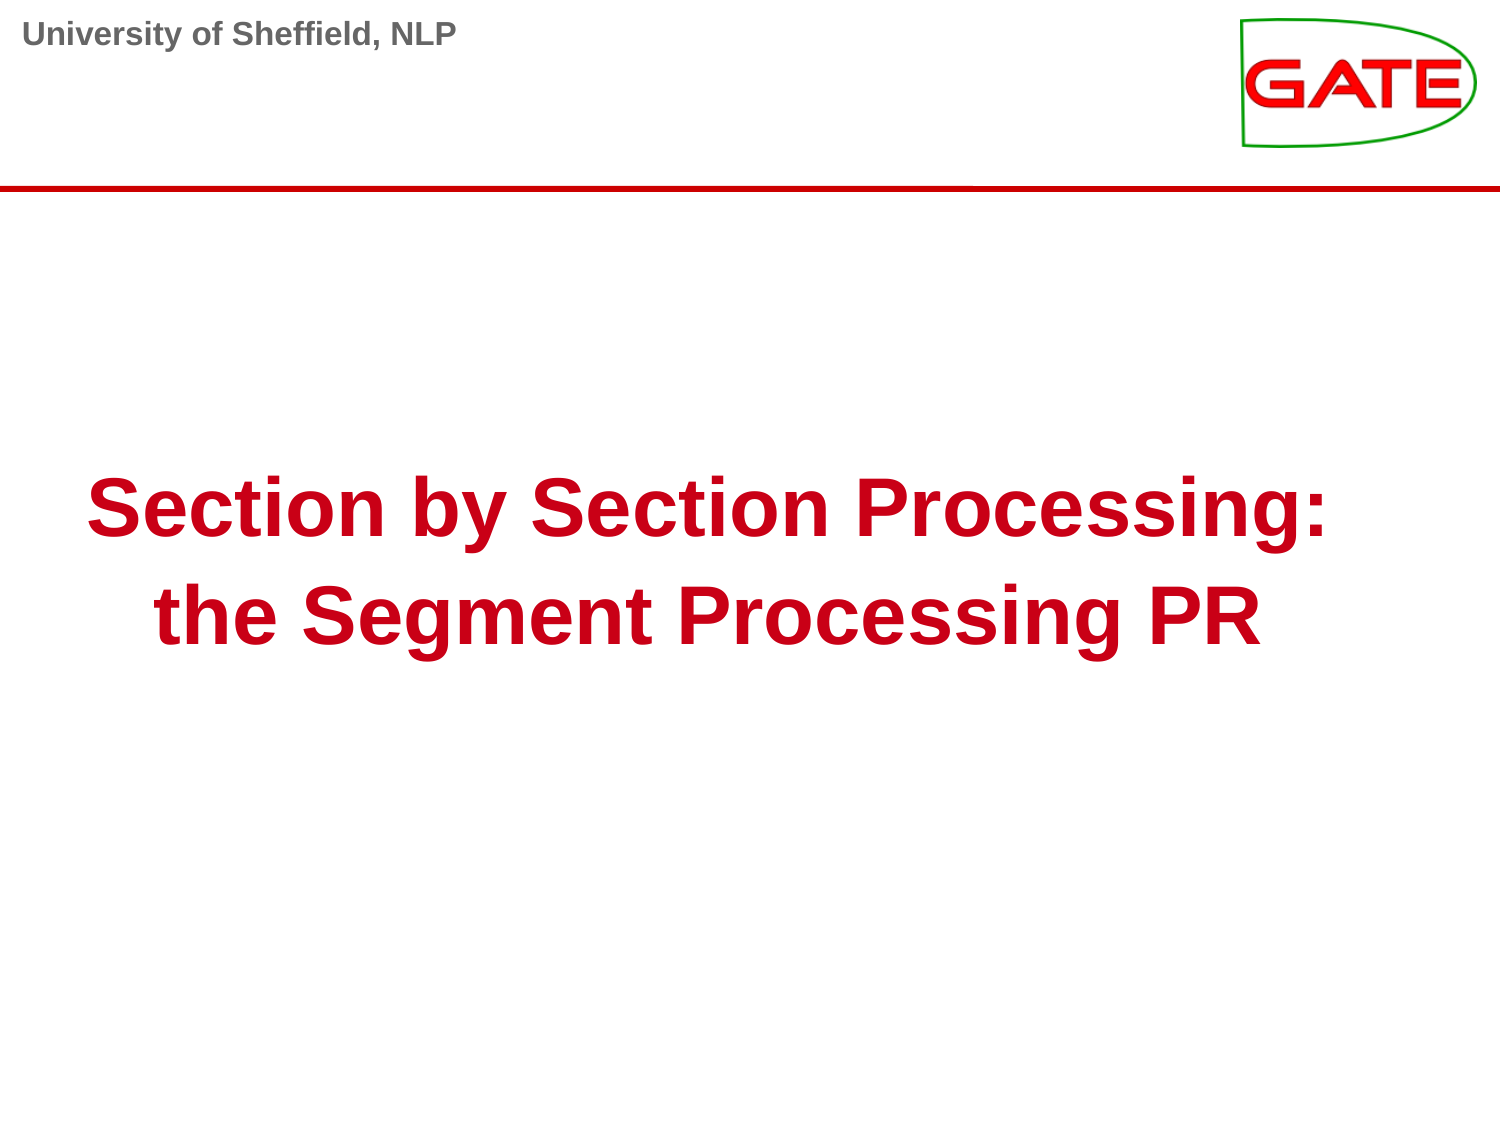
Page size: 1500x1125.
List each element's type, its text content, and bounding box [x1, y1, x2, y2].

picture [1381, 18, 1477, 148]
text_box Section by Section Processing: the Segment Processing PR [37, 7, 1381, 1100]
